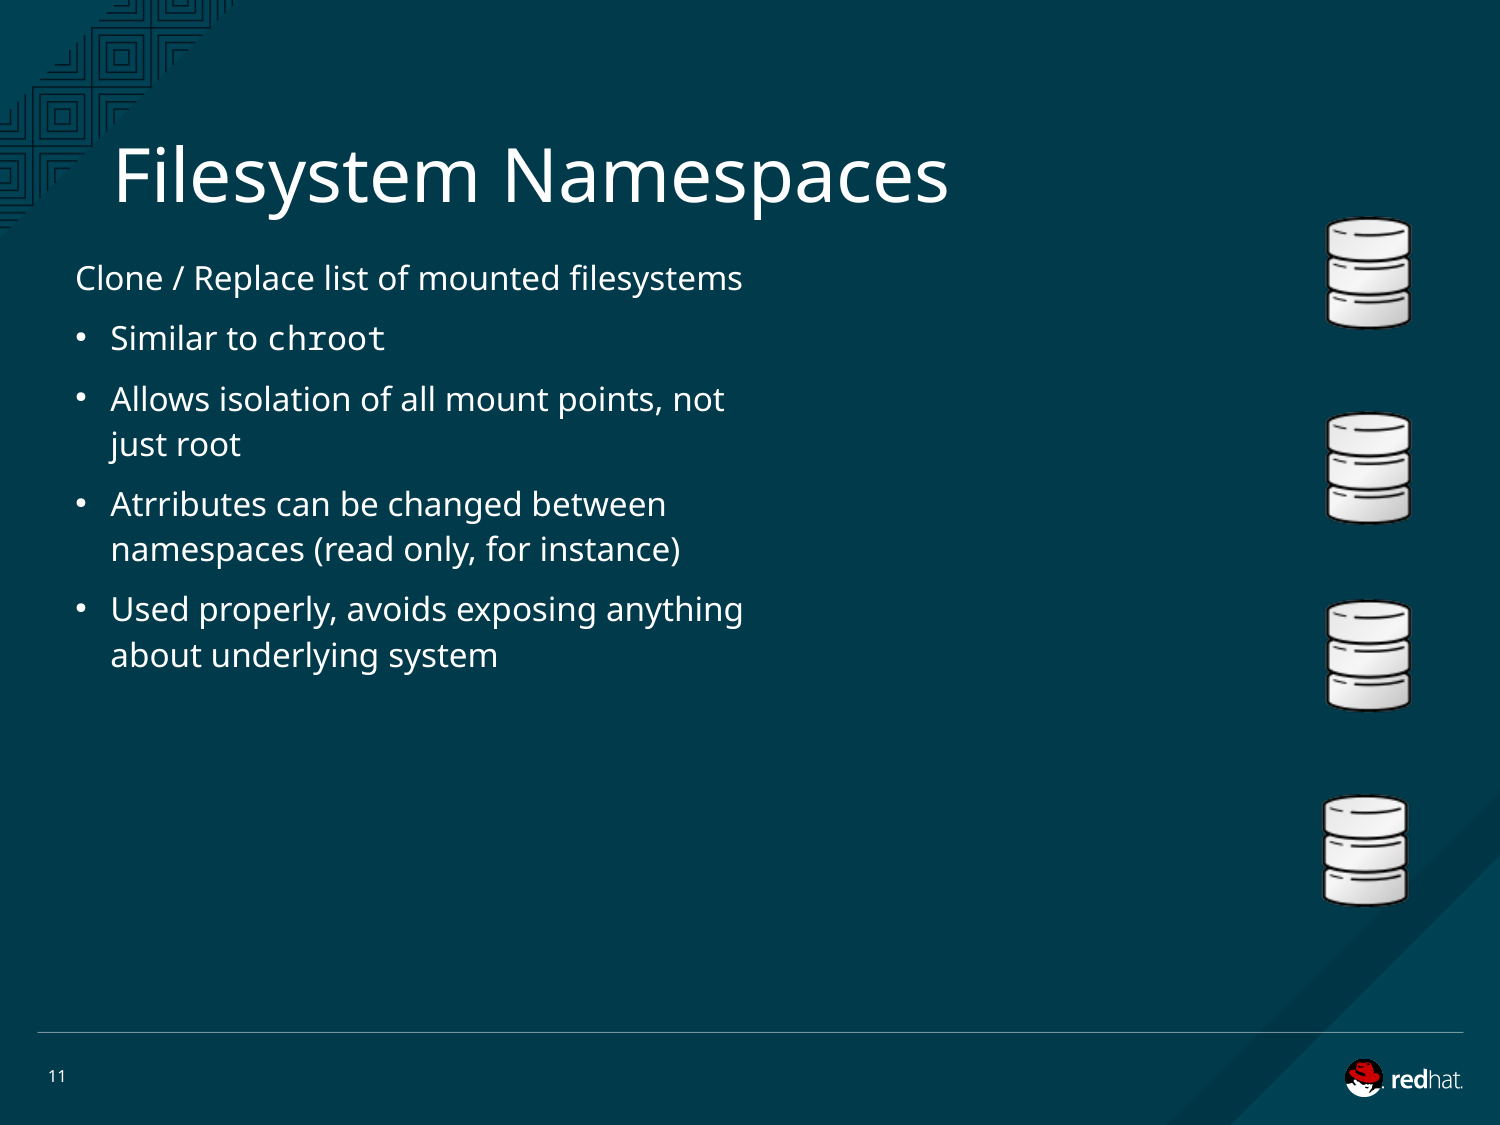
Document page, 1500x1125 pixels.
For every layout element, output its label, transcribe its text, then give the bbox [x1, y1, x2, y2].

picture [1326, 411, 1412, 525]
picture [1326, 216, 1412, 330]
picture [1393, 1075, 1399, 1088]
title Filesystem Namespaces [112, 0, 1388, 225]
picture [1401, 1075, 1412, 1088]
picture [1326, 599, 1412, 712]
picture [1322, 794, 1408, 907]
picture [1415, 1069, 1426, 1088]
picture [1346, 1060, 1382, 1096]
text_box Clone / Replace list of mounted filesystems Similar to chroot Allows isolation of all mount points, not just root Atrributes can be changed between namespaces (read only, for instance) Used properly, avoids exposing anything about underlying system [75, 254, 766, 787]
